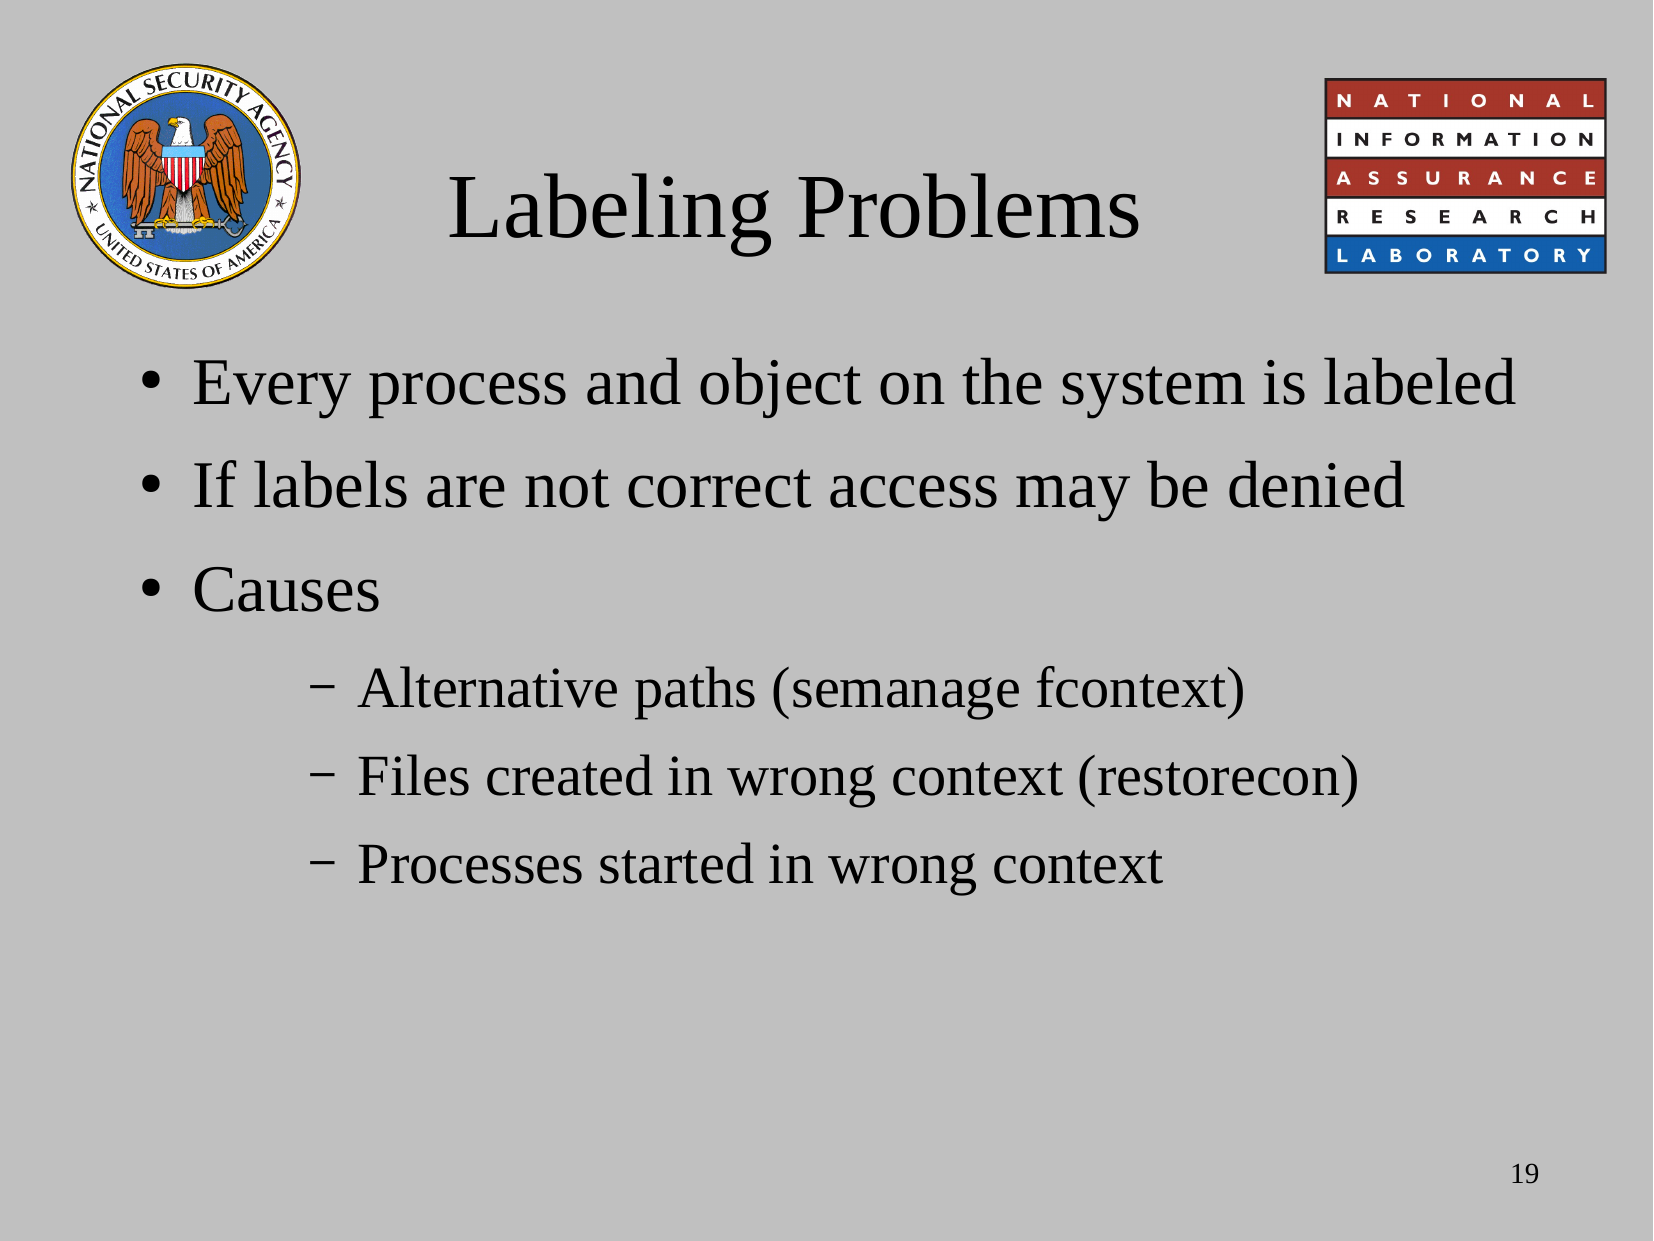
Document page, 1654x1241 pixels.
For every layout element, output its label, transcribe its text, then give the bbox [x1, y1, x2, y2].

list Every process and object on the system is labeled If labels are not correct access may be denied Causes Alternative paths (semanage fcontext) Files created in wrong context (restorecon) Processes started in wrong context [121, 344, 1534, 1127]
picture [1324, 78, 1607, 274]
title Labeling Problems [312, 102, 1279, 311]
picture [69, 61, 303, 291]
